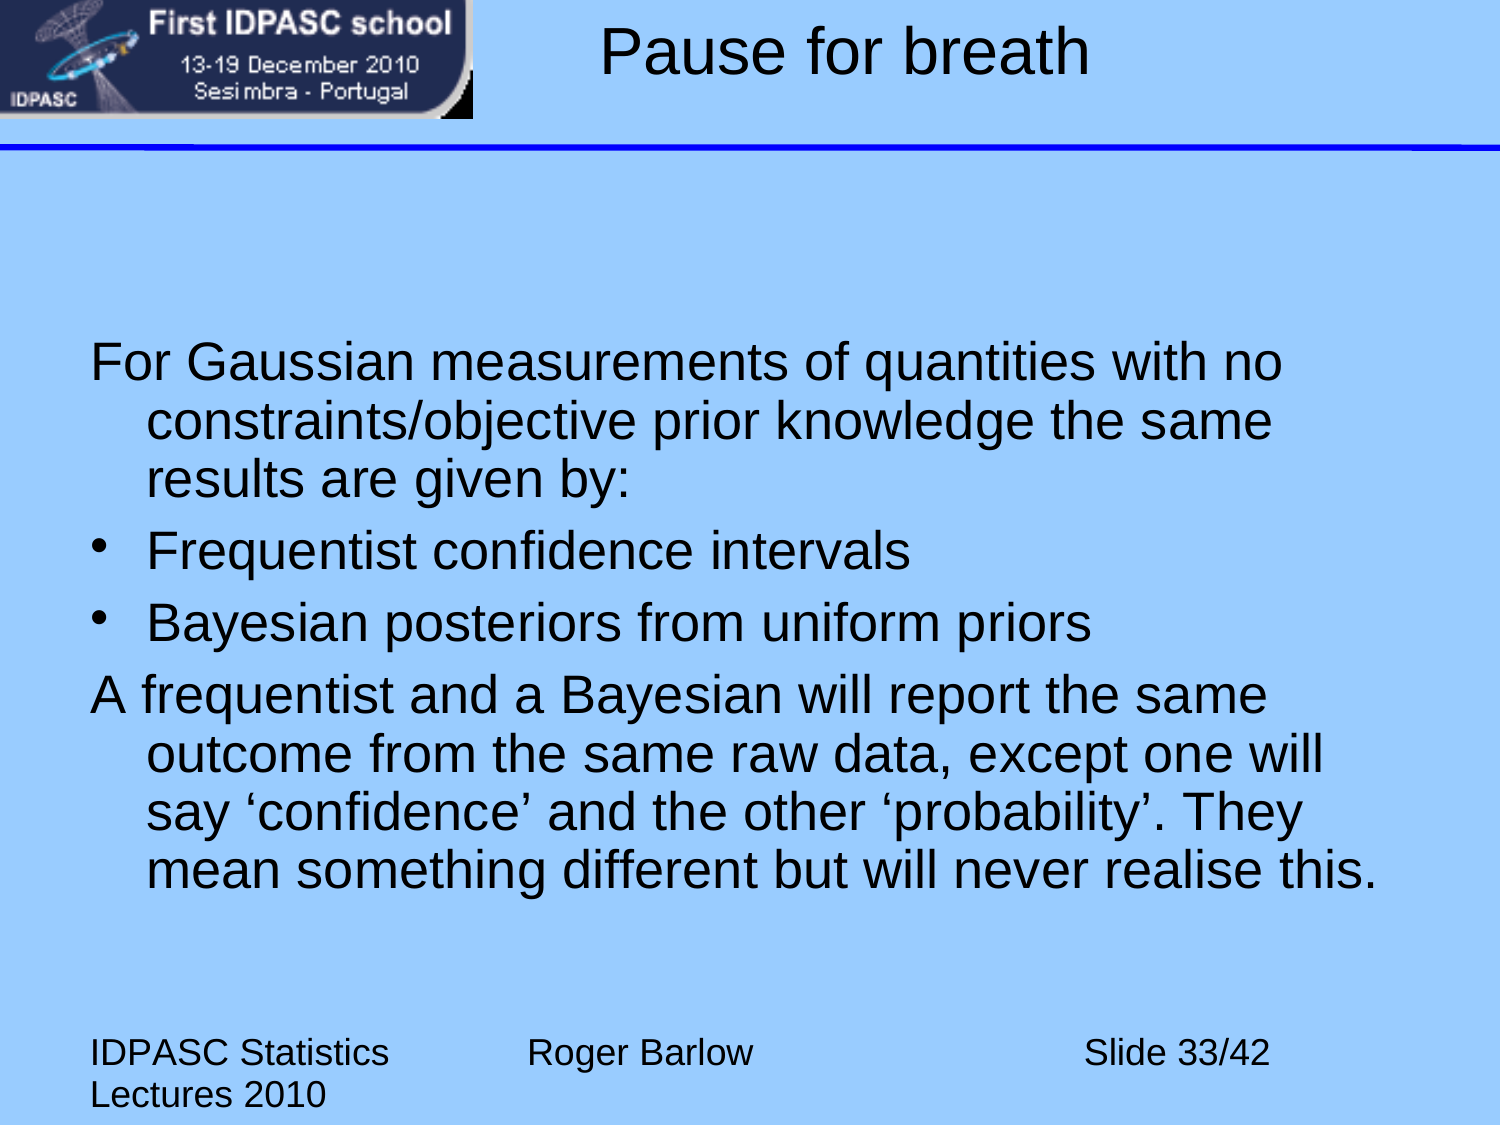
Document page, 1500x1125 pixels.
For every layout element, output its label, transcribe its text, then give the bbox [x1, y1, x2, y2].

text_box For Gaussian measurements of quantities with no constraints/objective prior knowledge the same results are given by: Frequentist confidence intervals Bayesian posteriors from uniform priors A frequentist and a Bayesian will report the same outcome from the same raw data, except one will say ‘confidence’ and the other ‘probability’. They mean something different but will never realise this. [75, 326, 1426, 1006]
title Pause for breath [177, 0, 1500, 189]
picture [0, 0, 177, 119]
